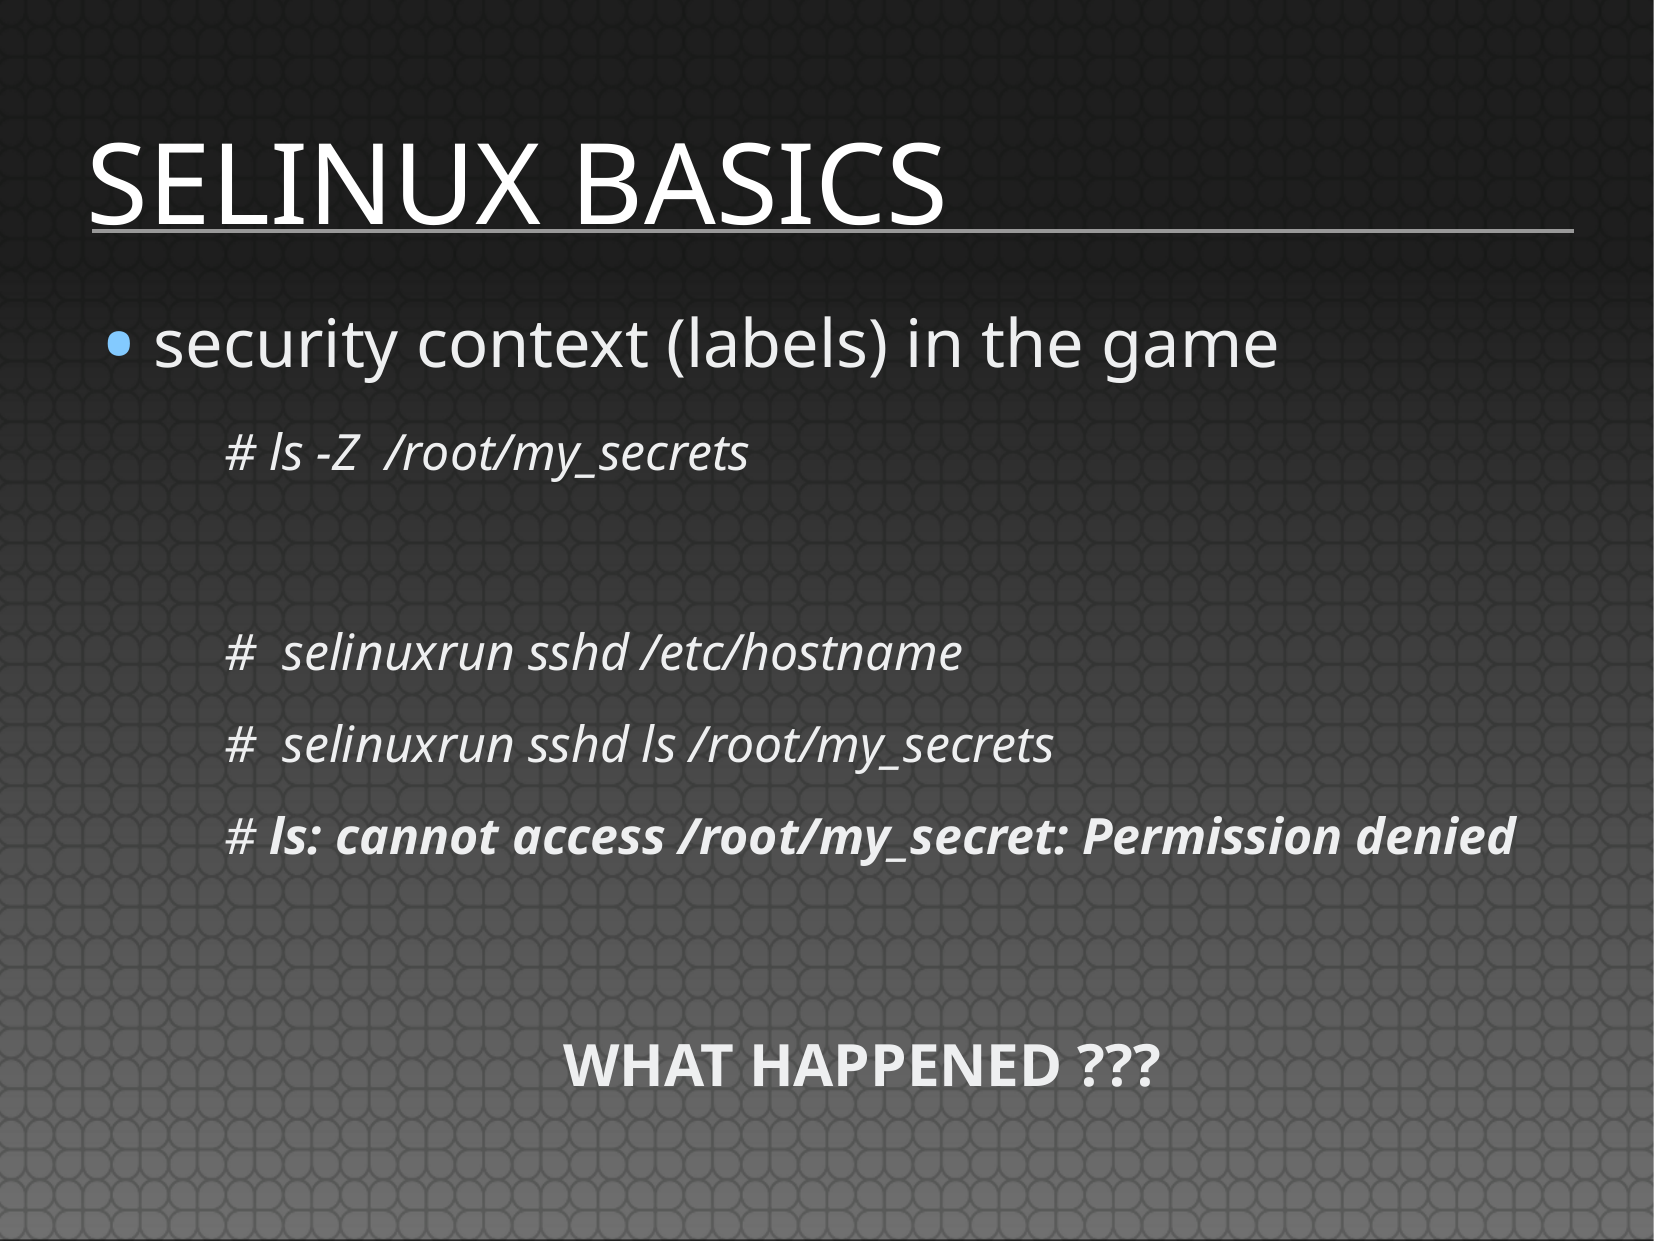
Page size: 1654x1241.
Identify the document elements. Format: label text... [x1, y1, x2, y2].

list security context (labels) in the game # ls -Z /root/my_secrets # selinuxrun sshd /etc/hostname # selinuxrun sshd ls /root/my_secrets # ls: cannot access /root/my_secret: Permission denied WHAT HAPPENED ??? [82, 296, 1571, 1241]
picture [0, 0, 1654, 1241]
title SELINUX BASICS [86, 110, 1576, 251]
